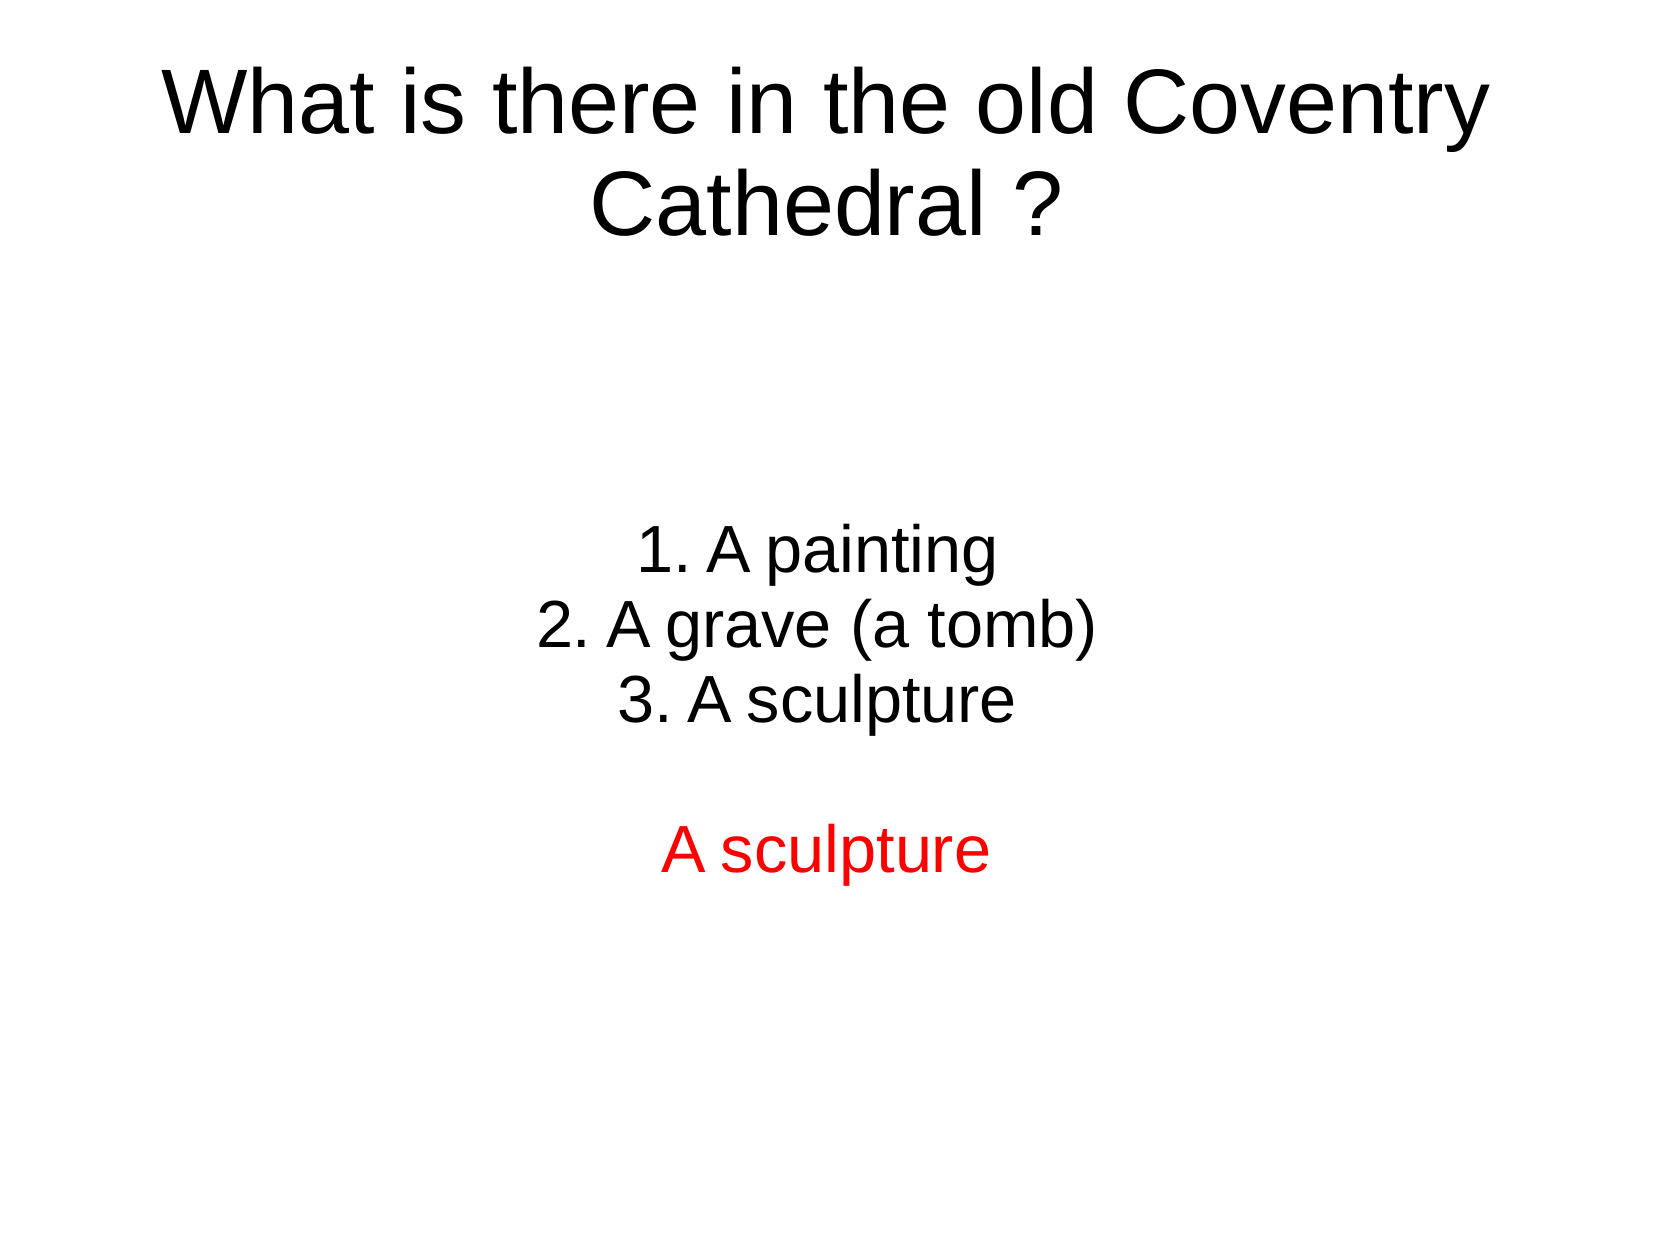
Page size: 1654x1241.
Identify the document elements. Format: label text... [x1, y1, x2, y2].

subtitle 1. A painting 2. A grave (a tomb) 3. A sculpture A sculpture [82, 290, 1571, 1109]
title What is there in the old Coventry Cathedral ? [82, 49, 1571, 257]
